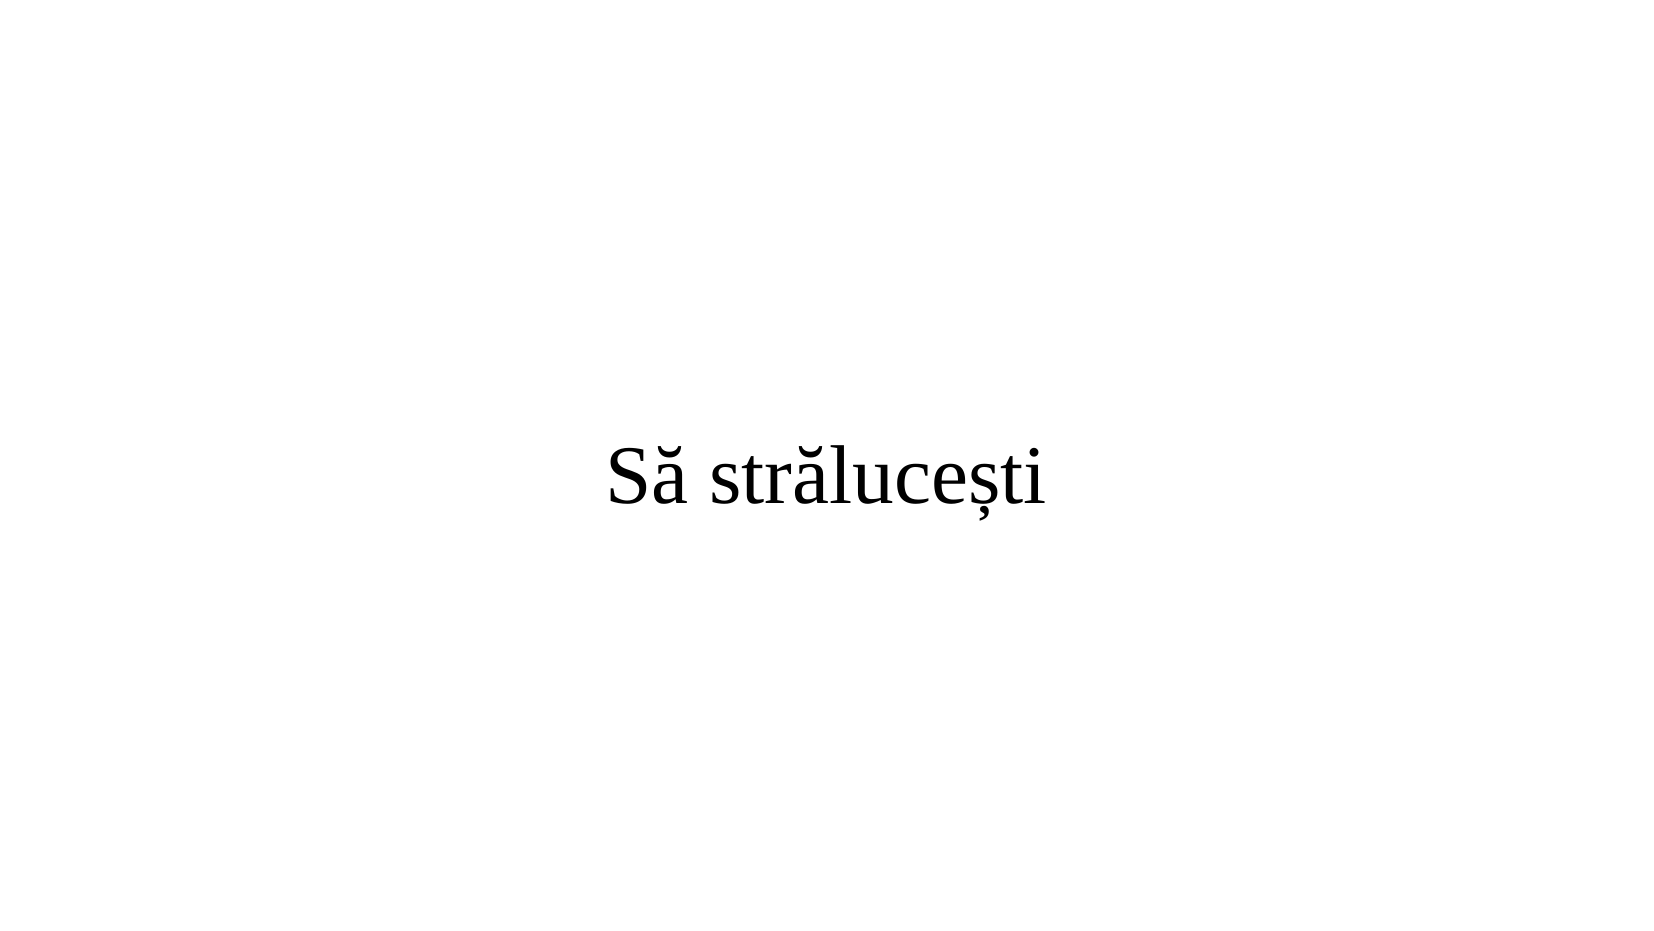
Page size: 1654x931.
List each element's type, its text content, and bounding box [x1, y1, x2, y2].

title Să strălucești [165, 420, 1489, 522]
